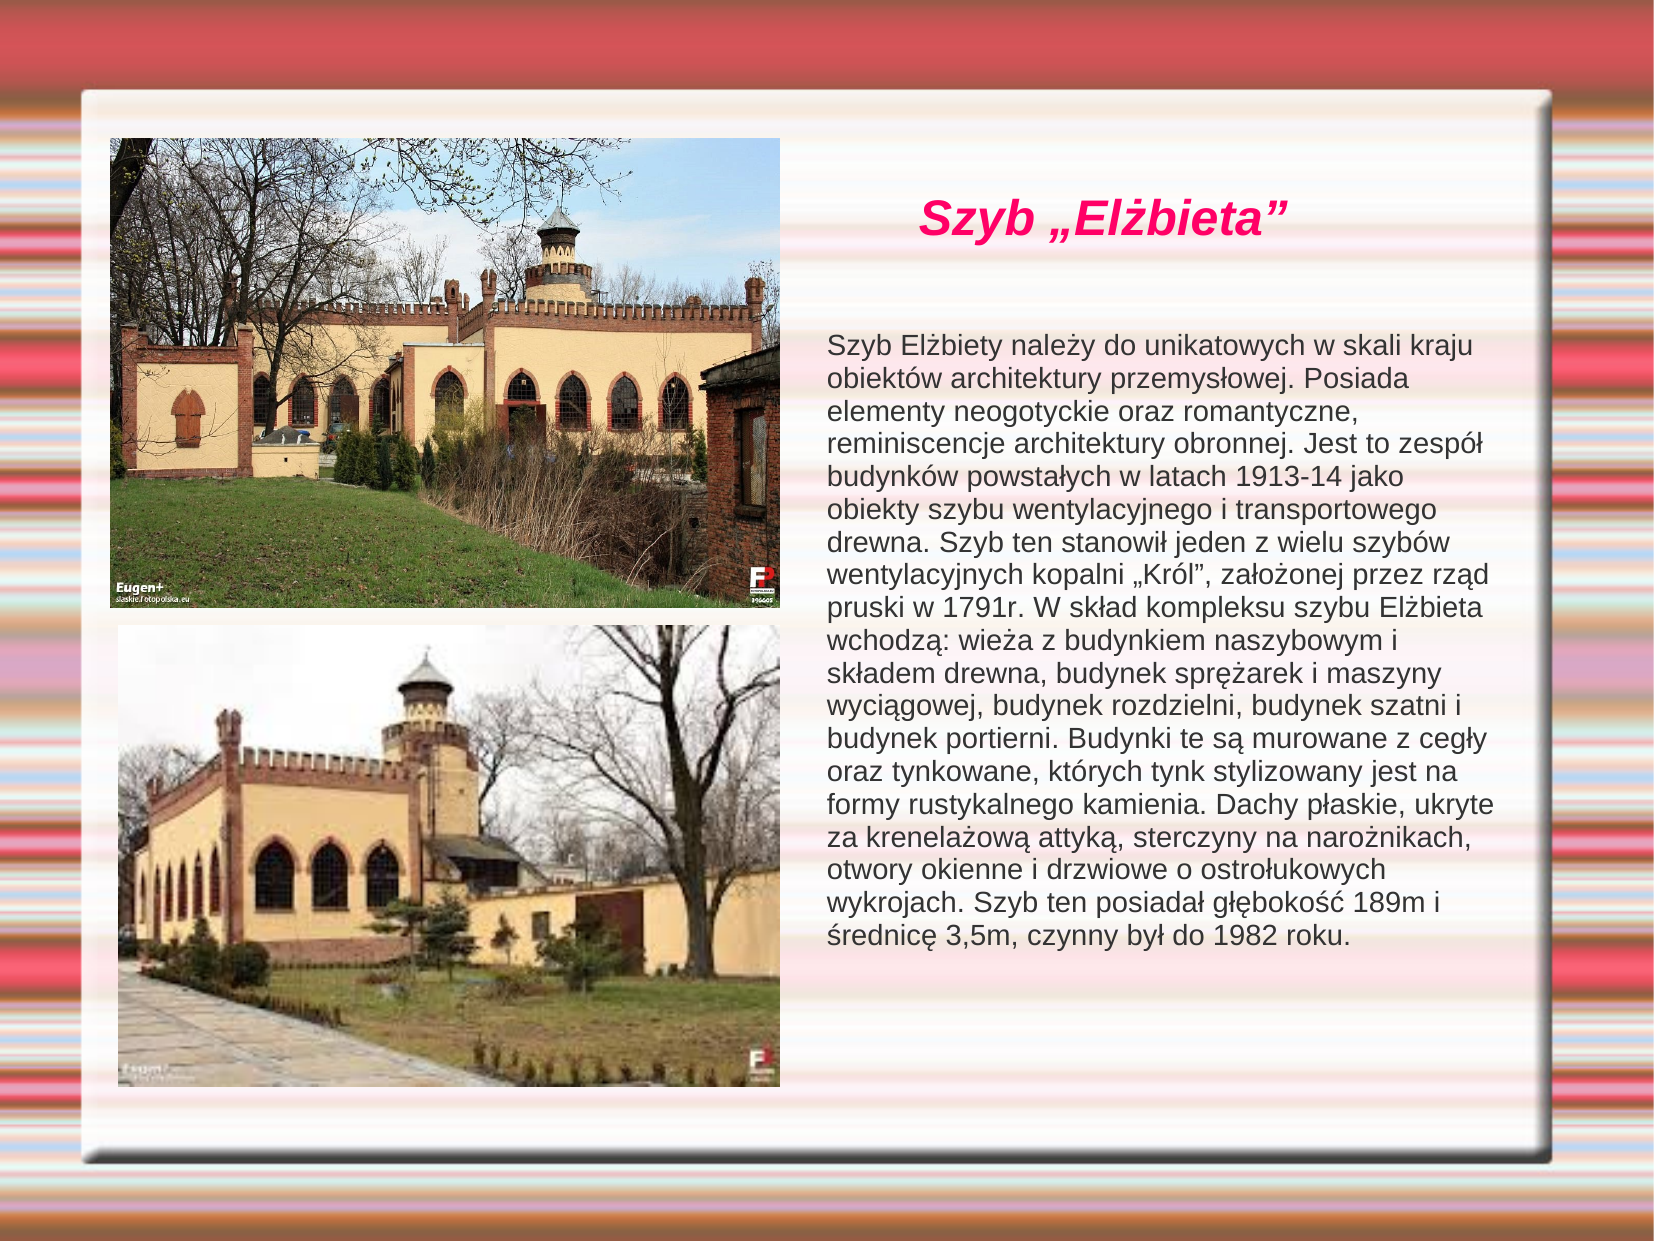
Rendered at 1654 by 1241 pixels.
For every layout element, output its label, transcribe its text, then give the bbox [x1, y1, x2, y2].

picture [0, 0, 1654, 1241]
list Szyb Elżbiety należy do unikatowych w skali kraju obiektów architektury przemysłowej. Posiada elementy neogotyckie oraz romantyczne, reminiscencje architektury obronnej. Jest to zespół budynków powstałych w latach 1913-14 jako obiekty szybu wentylacyjnego i transportowego drewna. Szyb ten stanowił jeden z wielu szybów wentylacyjnych kopalni „Król”, założonej przez rząd pruski w 1791r. W skład kompleksu szybu Elżbieta wchodzą: wieża z budynkiem naszybowym i składem drewna, budynek sprężarek i maszyny wyciągowej, budynek rozdzielni, budynek szatni i budynek portierni. Budynki te są murowane z cegły oraz tynkowane, których tynk stylizowany jest na formy rustykalnego kamienia. Dachy płaskie, ukryte za krenelażową attyką, sterczyny na narożnikach, otwory okienne i drzwiowe o ostrołukowych wykrojach. Szyb ten posiadał głębokość 189m i średnicę 3,5m, czynny był do 1982 roku. [826, 328, 1501, 1040]
title Szyb „Elżbieta” [673, 114, 1534, 322]
